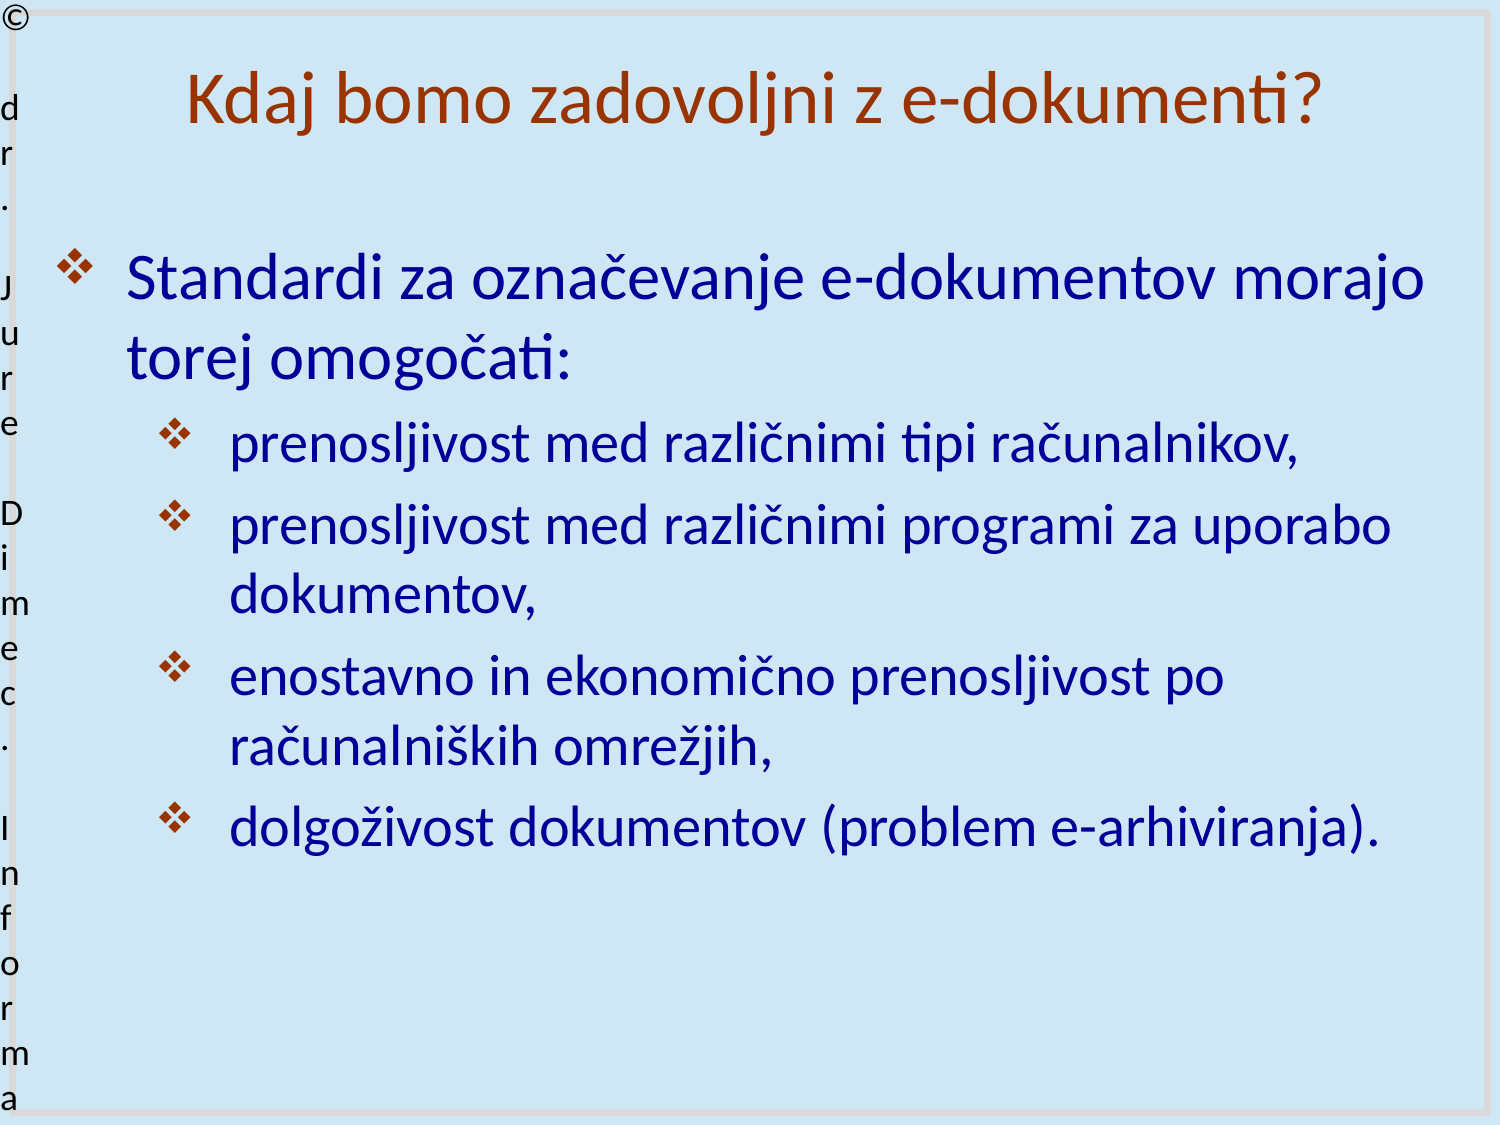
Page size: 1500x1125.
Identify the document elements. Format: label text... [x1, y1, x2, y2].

title Kdaj bomo zadovoljni z e-dokumenti? [37, 37, 1475, 150]
list Standardi za označevanje e-dokumentov morajo torej omogočati: prenosljivost med različnimi tipi računalnikov, prenosljivost med različnimi programi za uporabo dokumentov, enostavno in ekonomično prenosljivost po računalniških omrežjih, dolgoživost dokumentov (problem e-arhiviranja). [37, 224, 1475, 1050]
